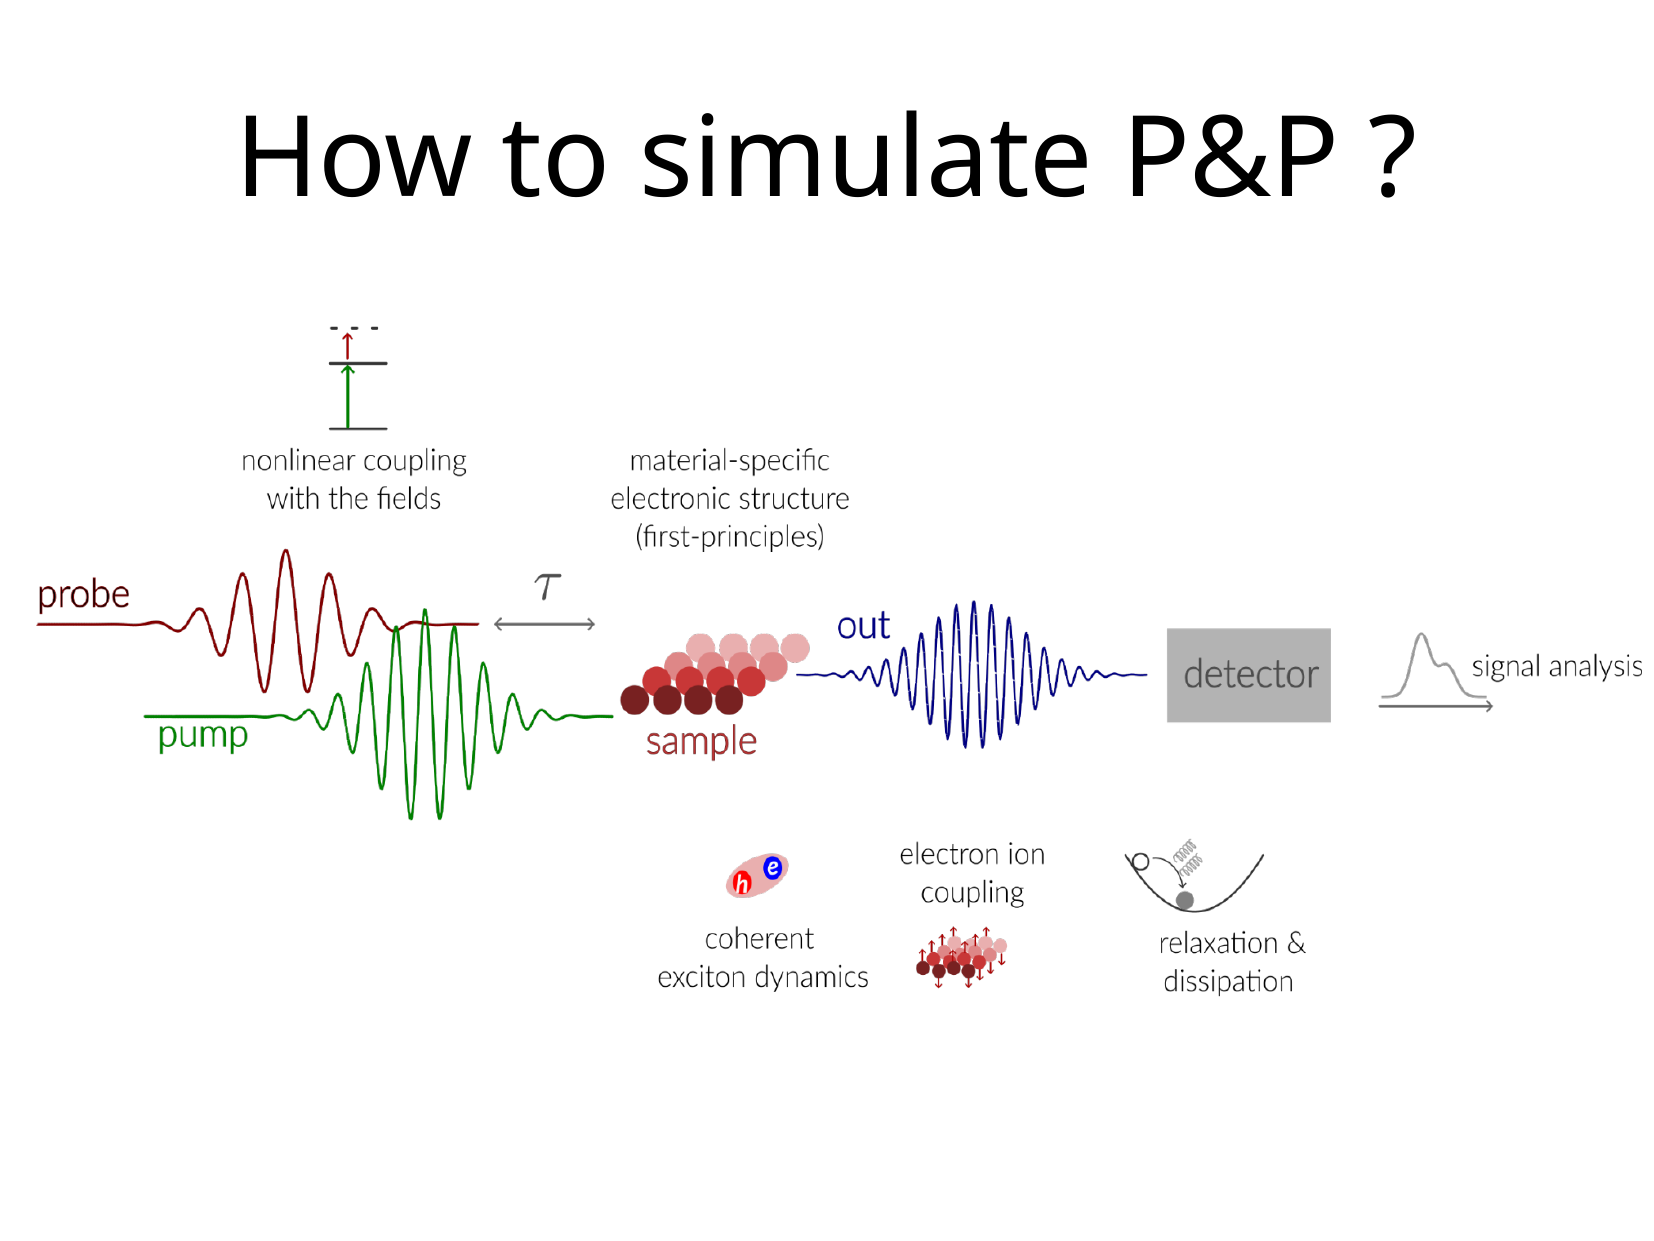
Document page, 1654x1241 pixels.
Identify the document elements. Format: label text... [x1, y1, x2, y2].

picture [35, 326, 1642, 1063]
title How to simulate P&P ? [82, 49, 1571, 257]
